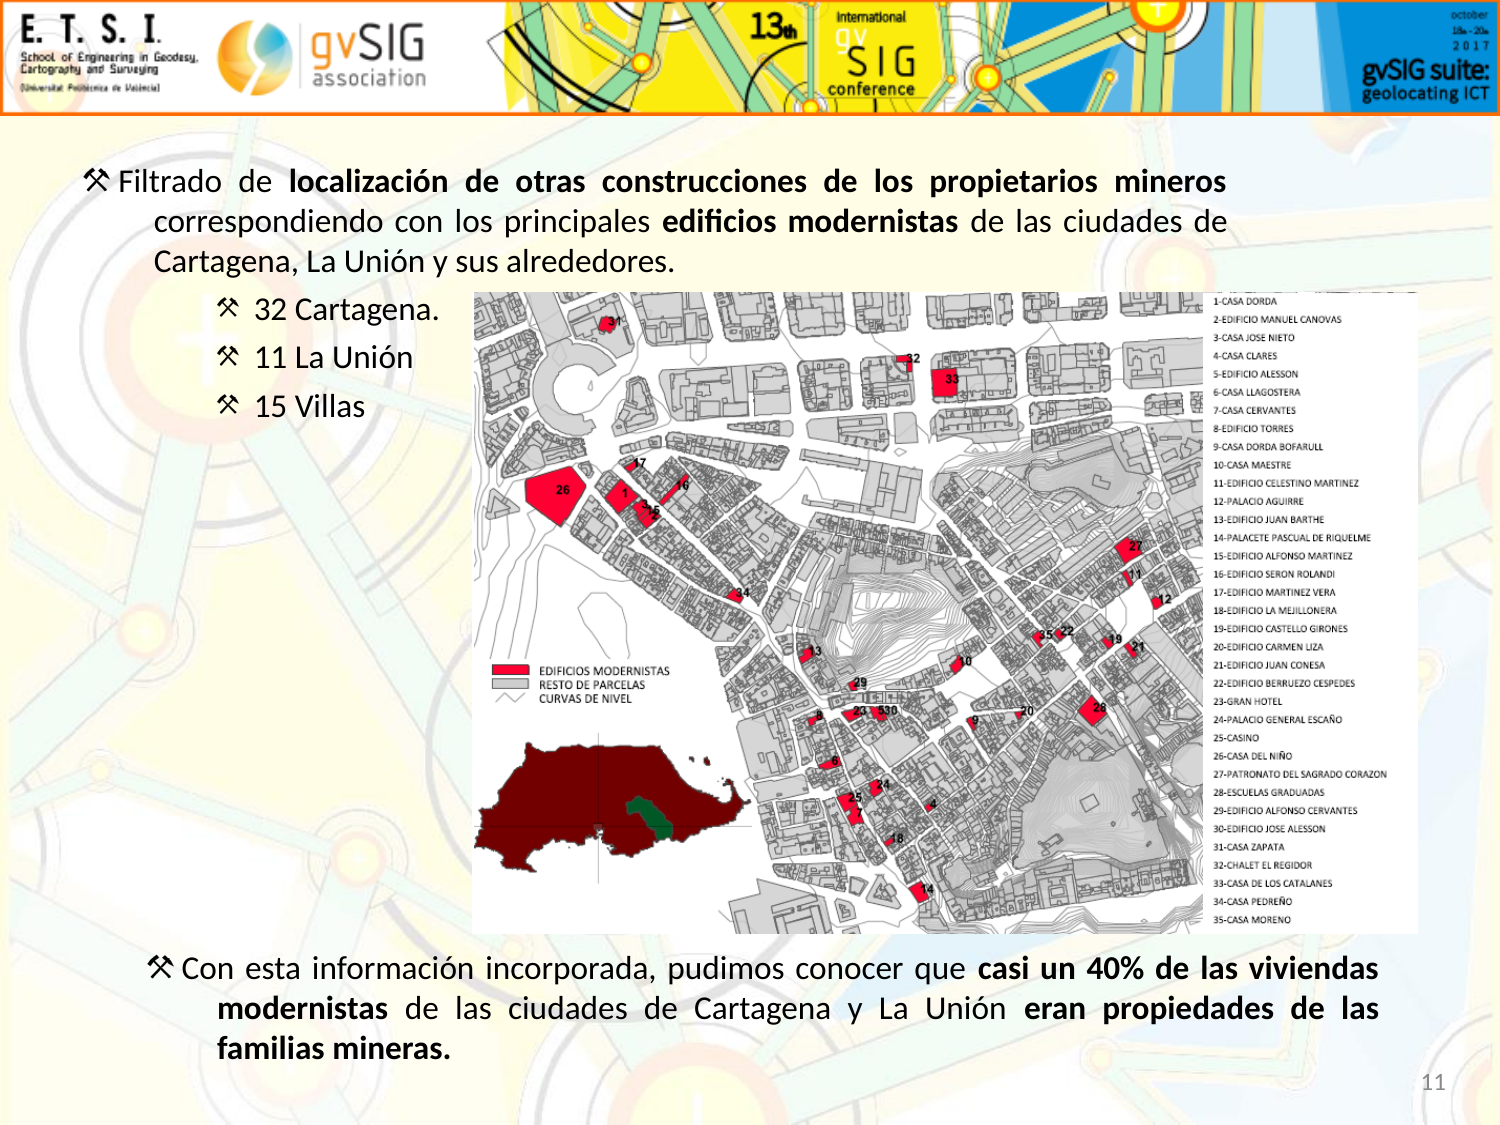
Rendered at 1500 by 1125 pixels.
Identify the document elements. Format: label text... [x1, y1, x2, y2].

picture [0, 0, 1500, 1125]
text_box Con esta información incorporada, pudimos conocer que casi un 40% de las viviendas modernistas de las ciudades de Cartagena y La Unión eran propiedades de las familias mineras. [93, 940, 1387, 1036]
text_box <número> [1405, 1050, 1500, 1111]
text_box Filtrado de localización de otras construcciones de los propietarios mineros correspondiendo con los principales edificios modernistas de las ciudades de Cartagena, La Unión y sus alrededores. 32 Cartagena. 11 La Unión 15 Villas [29, 153, 1347, 367]
